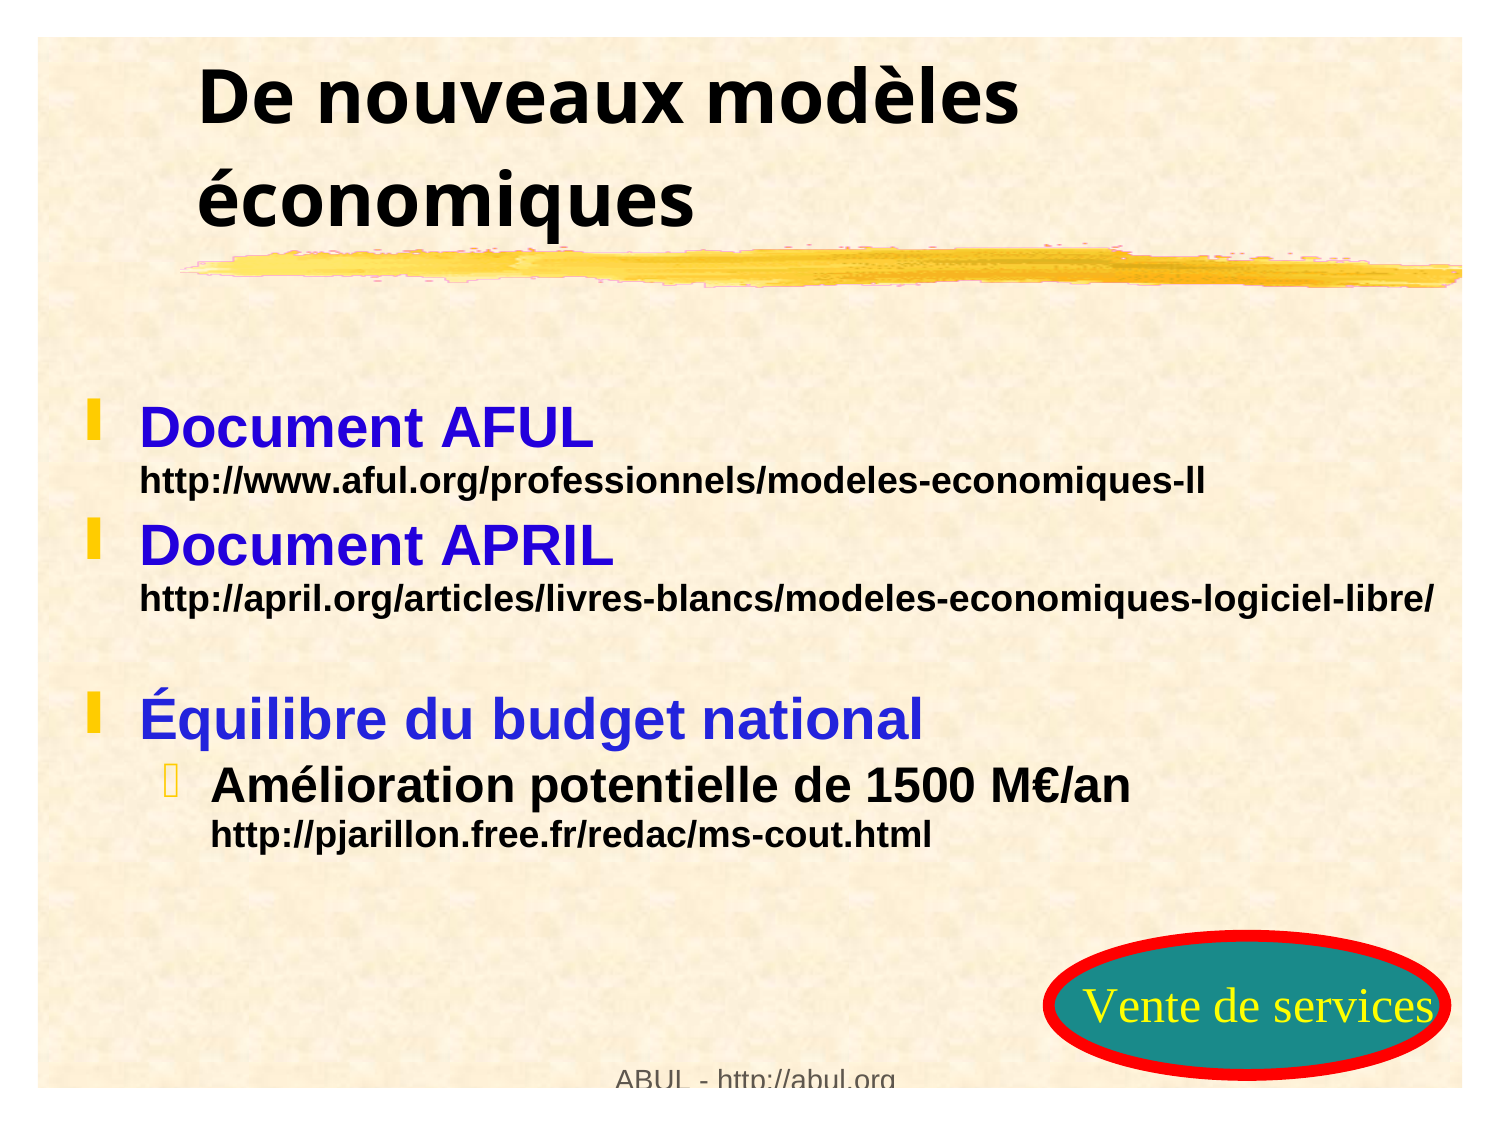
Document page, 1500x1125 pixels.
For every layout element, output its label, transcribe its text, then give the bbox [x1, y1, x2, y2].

text_box Vente de services [1048, 935, 1446, 1075]
picture [639, 1081, 649, 1088]
picture [620, 1073, 627, 1082]
picture [883, 1076, 891, 1088]
picture [722, 1076, 729, 1088]
title De nouveaux modèles économiques [196, 39, 1463, 253]
list Document AFUL http://www.aful.org/professionnels/modeles-economiques-ll Document APRIL http://april.org/articles/livres-blancs/modeles-economiques-logiciel-libre/ Équilibre du budget national Amélioration potentielle de 1500 M€/an http://pjarillon.free.fr/redac/ms-cout.html [53, 386, 1463, 964]
picture [794, 1082, 801, 1088]
picture [858, 1076, 866, 1088]
picture [618, 1084, 630, 1088]
picture [754, 1076, 761, 1088]
picture [738, 1076, 743, 1088]
picture [639, 1072, 648, 1078]
picture [811, 1076, 818, 1088]
picture [37, 37, 1463, 1088]
